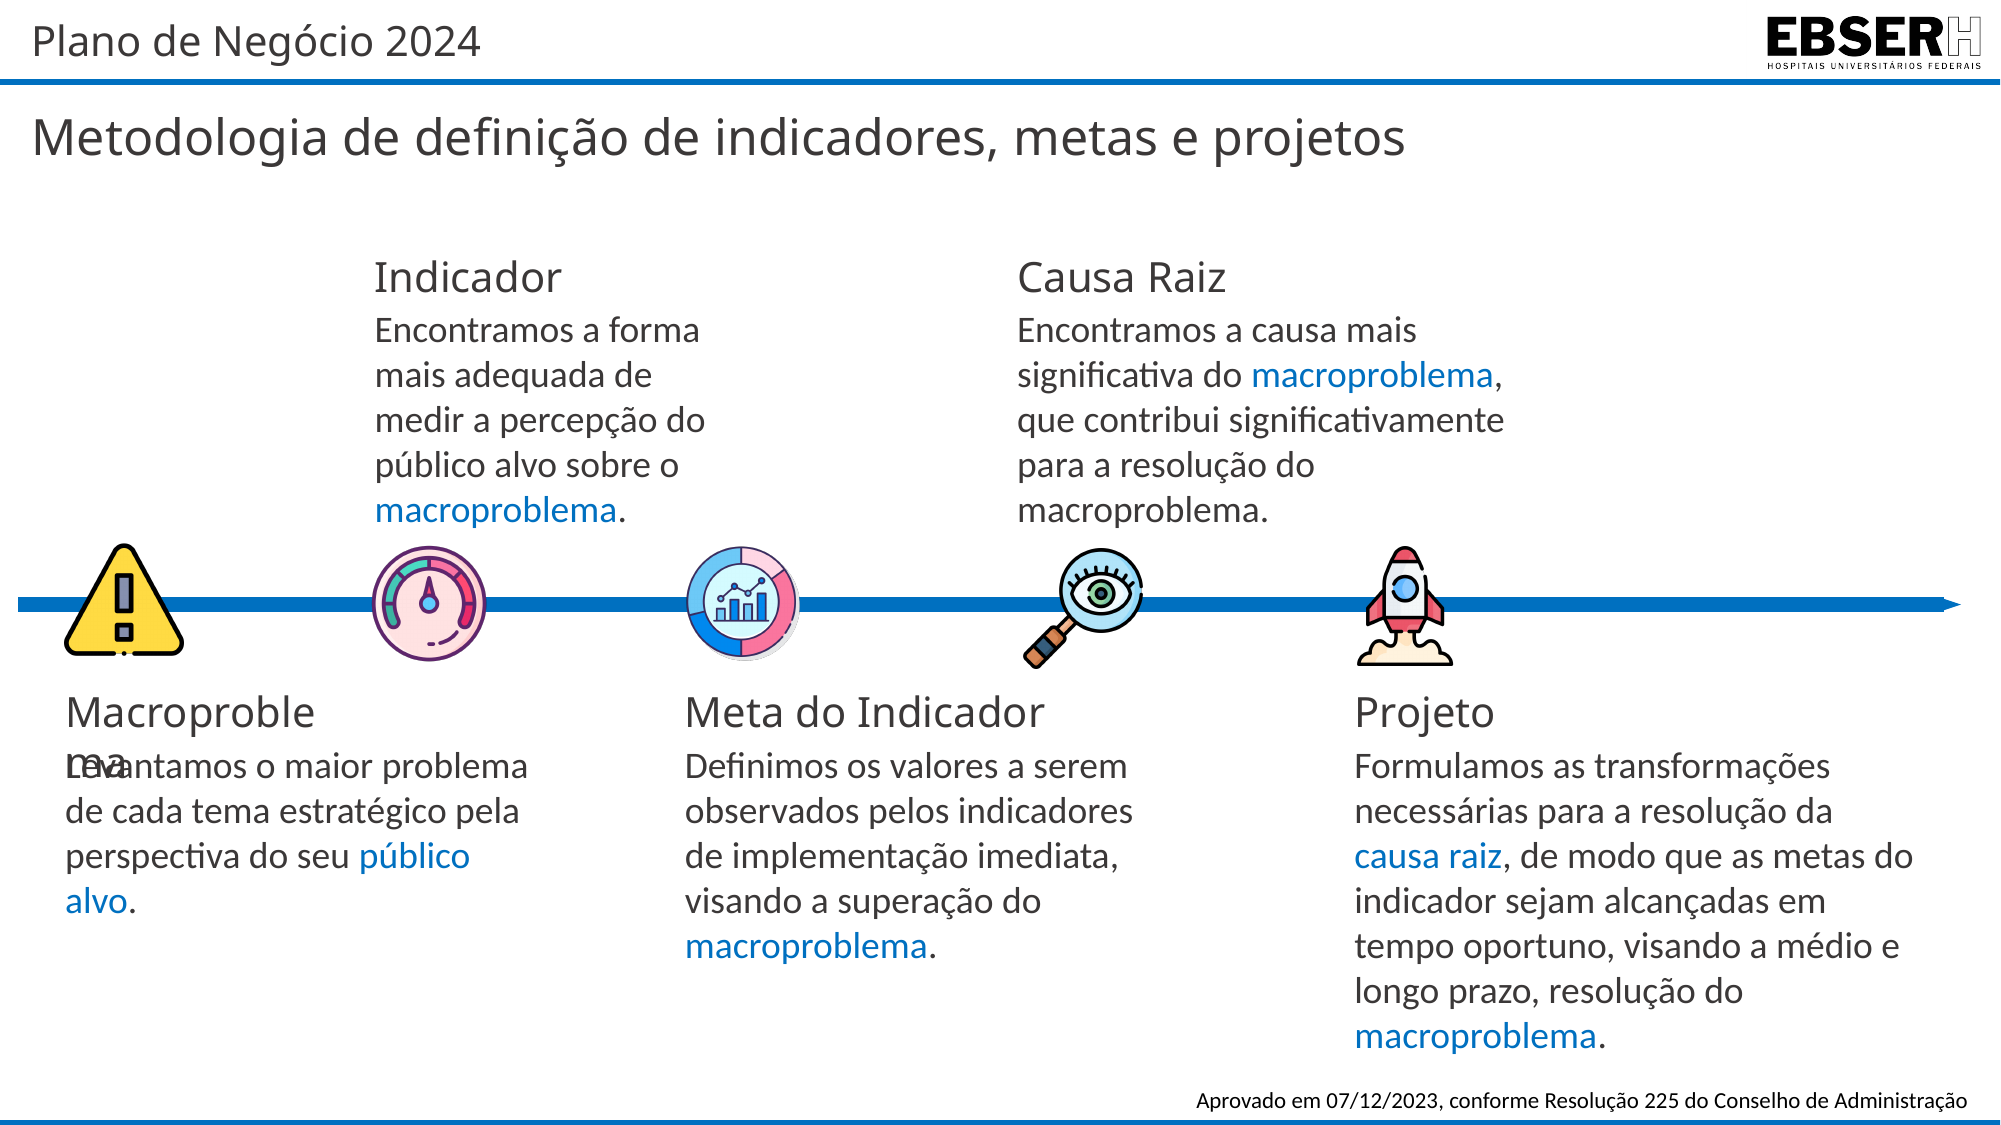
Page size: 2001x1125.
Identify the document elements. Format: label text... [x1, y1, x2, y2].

text_box Definimos os valores a serem observados pelos indicadores de implementação imediata, visando a superação do macroproblema. [670, 733, 1167, 976]
picture [1345, 546, 1465, 666]
text_box Encontramos a forma mais adequada de medir a percepção do público alvo sobre o macroproblema. [359, 297, 744, 541]
picture [369, 543, 489, 664]
picture [1023, 548, 1143, 669]
text_box Encontramos a causa mais significativa do macroproblema, que contribui significativamente para a resolução do macroproblema. [1002, 297, 1545, 541]
text_box Formulamos as transformações necessárias para a resolução da causa raiz, de modo que as metas do indicador sejam alcançadas em tempo oportuno, visando a médio e longo prazo, resolução do macroproblema. [1339, 733, 1937, 1067]
list Metodologia de definição de indicadores, metas e projetos [16, 98, 1971, 184]
text_box Causa Raiz [1002, 243, 1427, 309]
text_box Indicador [359, 243, 679, 309]
picture [64, 539, 184, 660]
picture [683, 543, 803, 664]
text_box Projeto [1339, 678, 1744, 745]
text_box Macroproblema [50, 678, 370, 745]
text_box Levantamos o maior problema de cada tema estratégico pela perspectiva do seu público alvo. [50, 733, 547, 931]
text_box Meta do Indicador [670, 678, 1095, 745]
